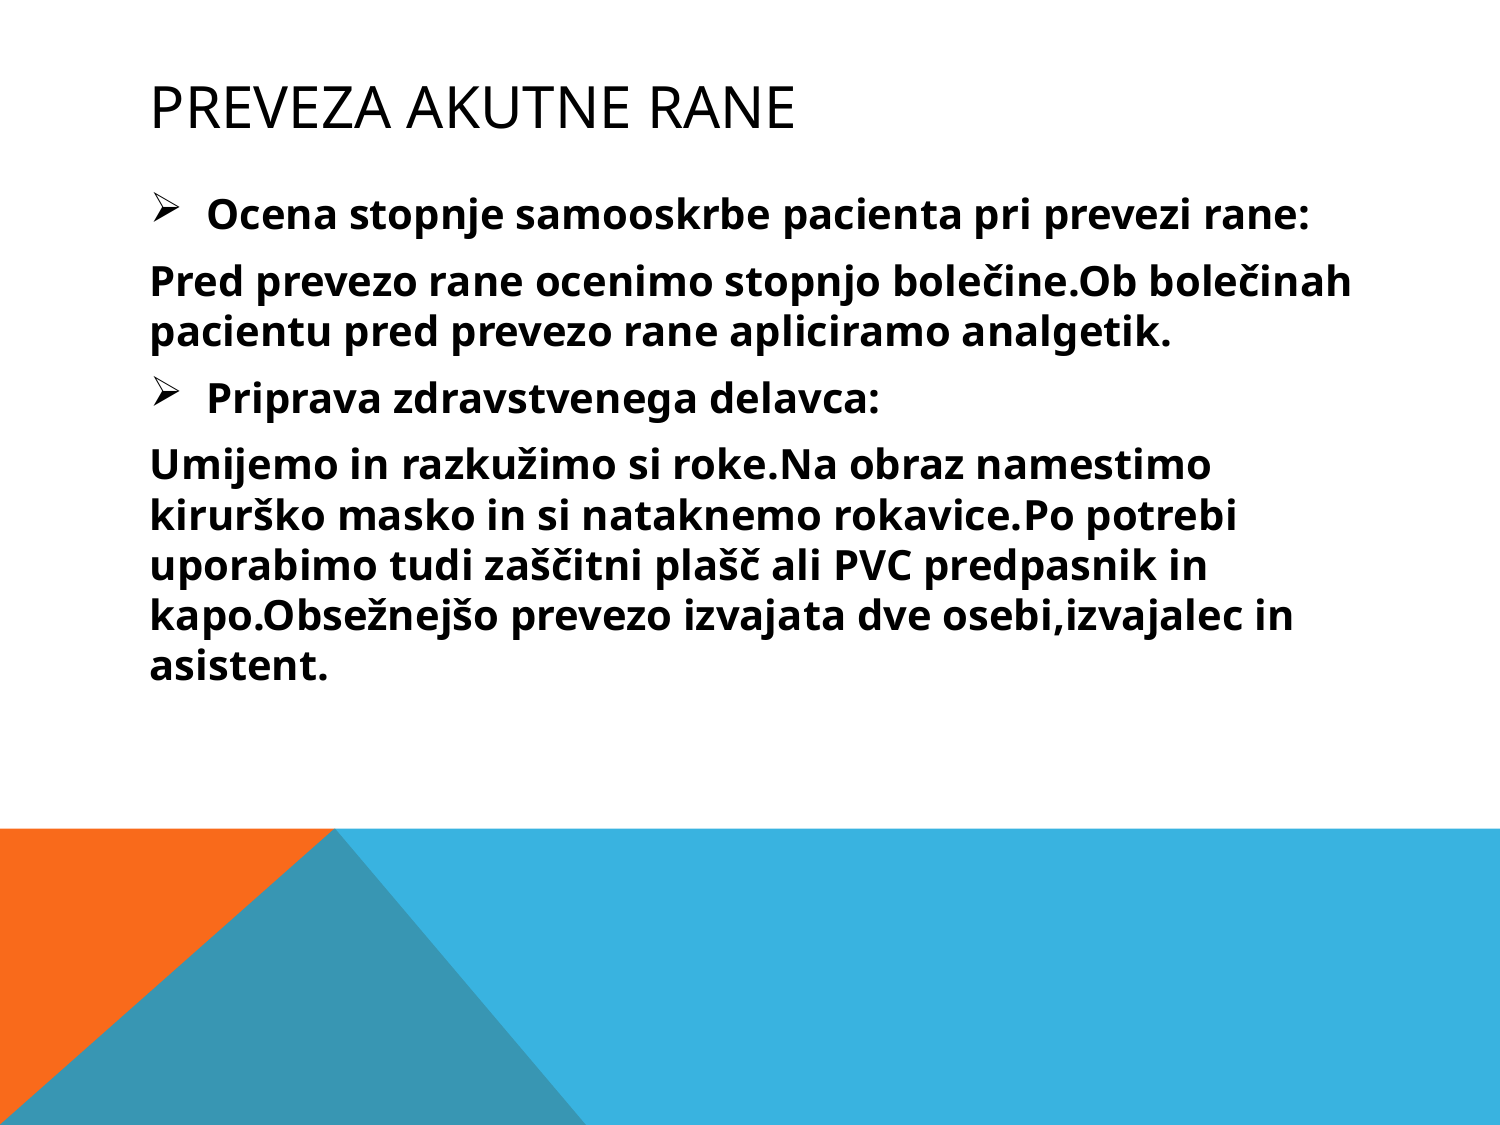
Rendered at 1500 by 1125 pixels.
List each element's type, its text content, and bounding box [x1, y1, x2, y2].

title Preveza akutne rane [134, 59, 1369, 150]
list Ocena stopnje samooskrbe pacienta pri prevezi rane: Pred prevezo rane ocenimo stopnjo bolečine.Ob bolečinah pacientu pred prevezo rane apliciramo analgetik. Priprava zdravstvenega delavca: Umijemo in razkužimo si roke.Na obraz namestimo kirurško masko in si nataknemo rokavice.Po potrebi uporabimo tudi zaščitni plašč ali PVC predpasnik in kapo.Obsežnejšo prevezo izvajata dve osebi,izvajalec in asistent. [134, 180, 1369, 768]
